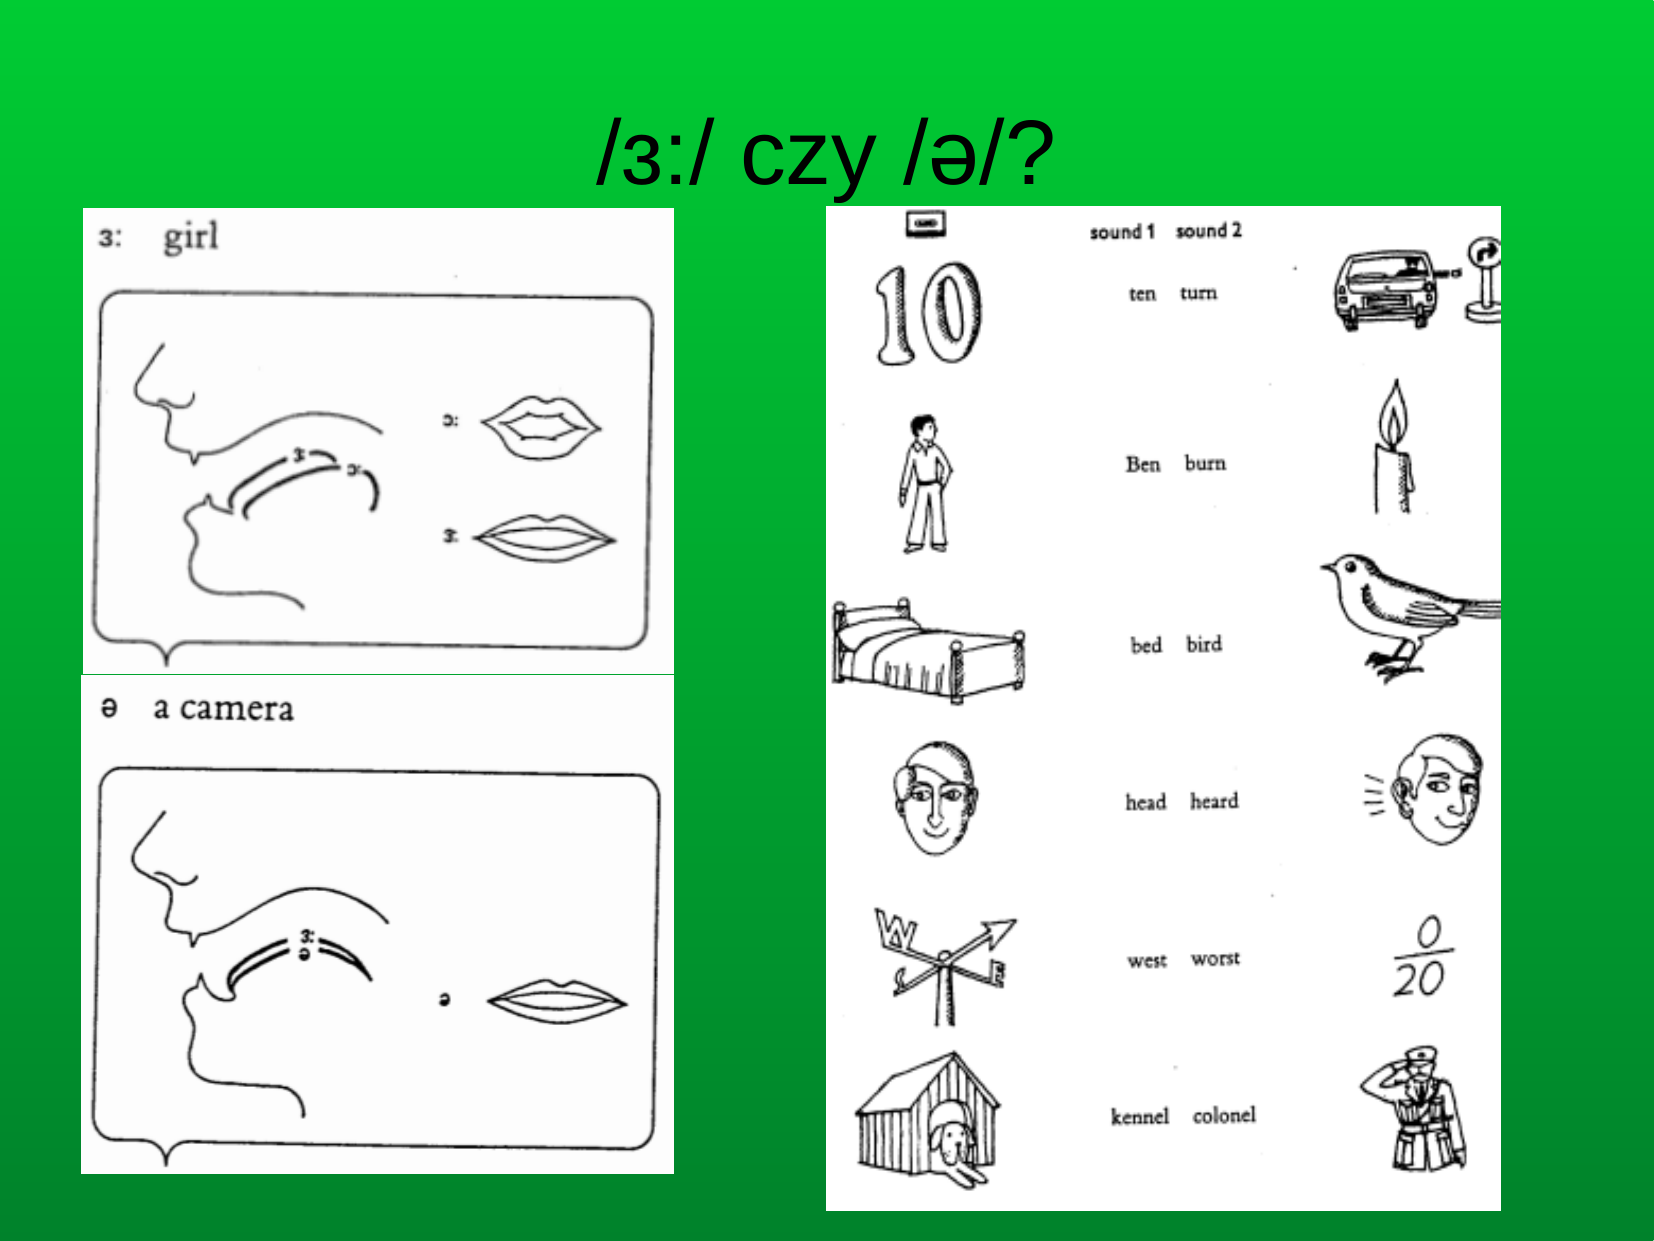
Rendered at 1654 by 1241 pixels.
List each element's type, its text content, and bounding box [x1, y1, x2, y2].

picture [81, 675, 674, 1174]
picture [826, 206, 1501, 1212]
title /ɜ:/ czy /ə/? [82, 49, 1571, 257]
picture [83, 208, 674, 674]
